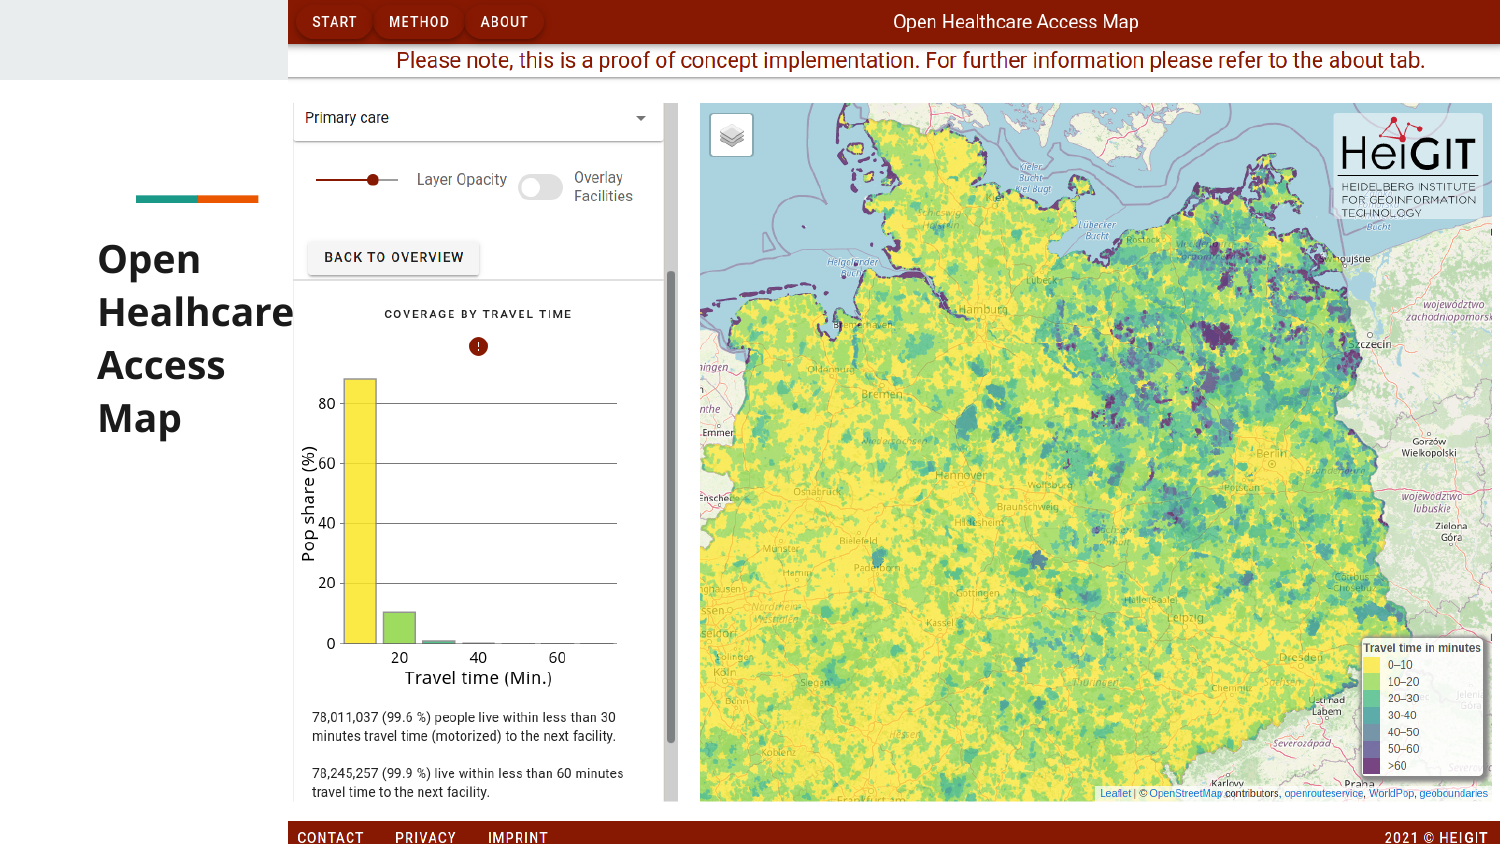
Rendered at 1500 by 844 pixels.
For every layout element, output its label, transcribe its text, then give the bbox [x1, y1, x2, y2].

picture [288, 0, 1500, 844]
title Open Healhcare Access Map [82, 216, 1344, 514]
